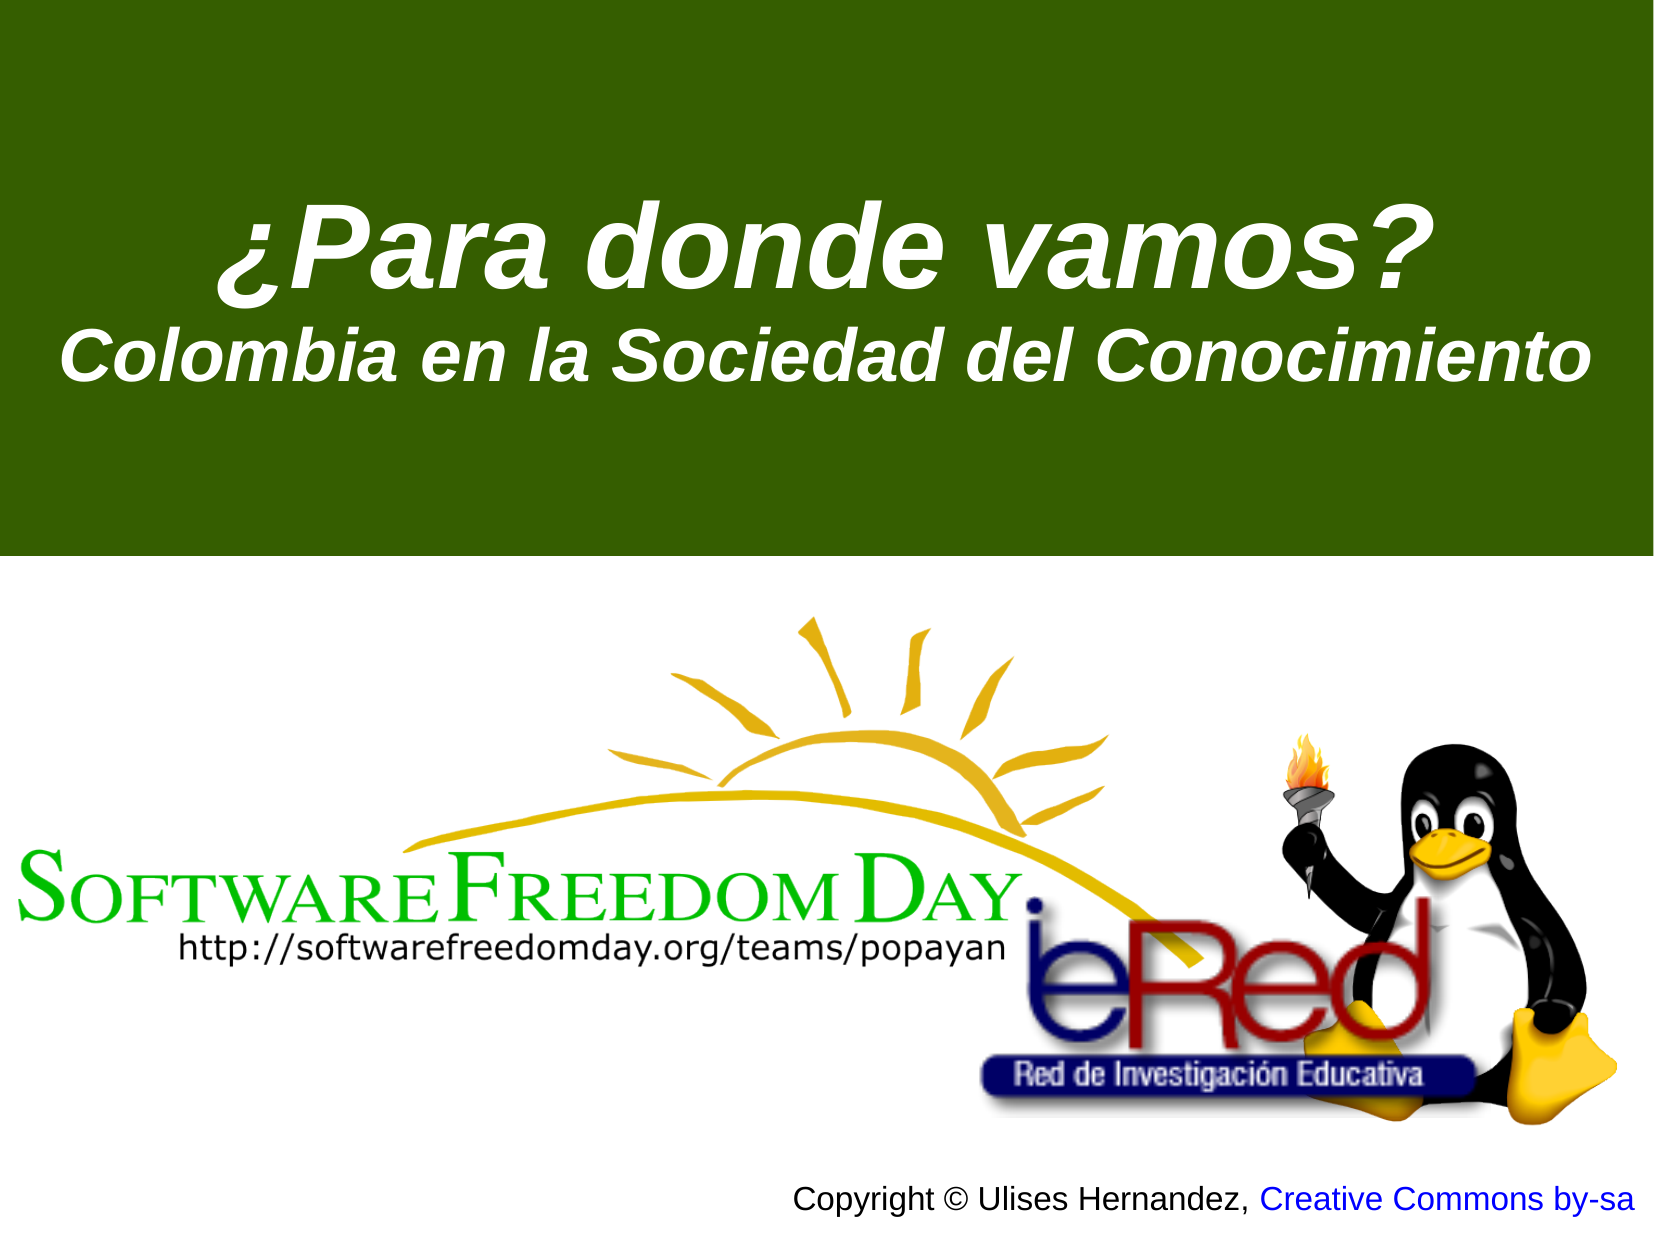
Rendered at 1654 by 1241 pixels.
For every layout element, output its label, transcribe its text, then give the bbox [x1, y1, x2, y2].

text_box [0, 0, 1654, 556]
picture [16, 612, 1627, 1131]
text_box Copyright © Ulises Hernandez, Creative Commons by-sa [792, 1180, 1636, 1219]
title ¿Para donde vamos? Colombia en la Sociedad del Conocimiento [28, 178, 1626, 398]
